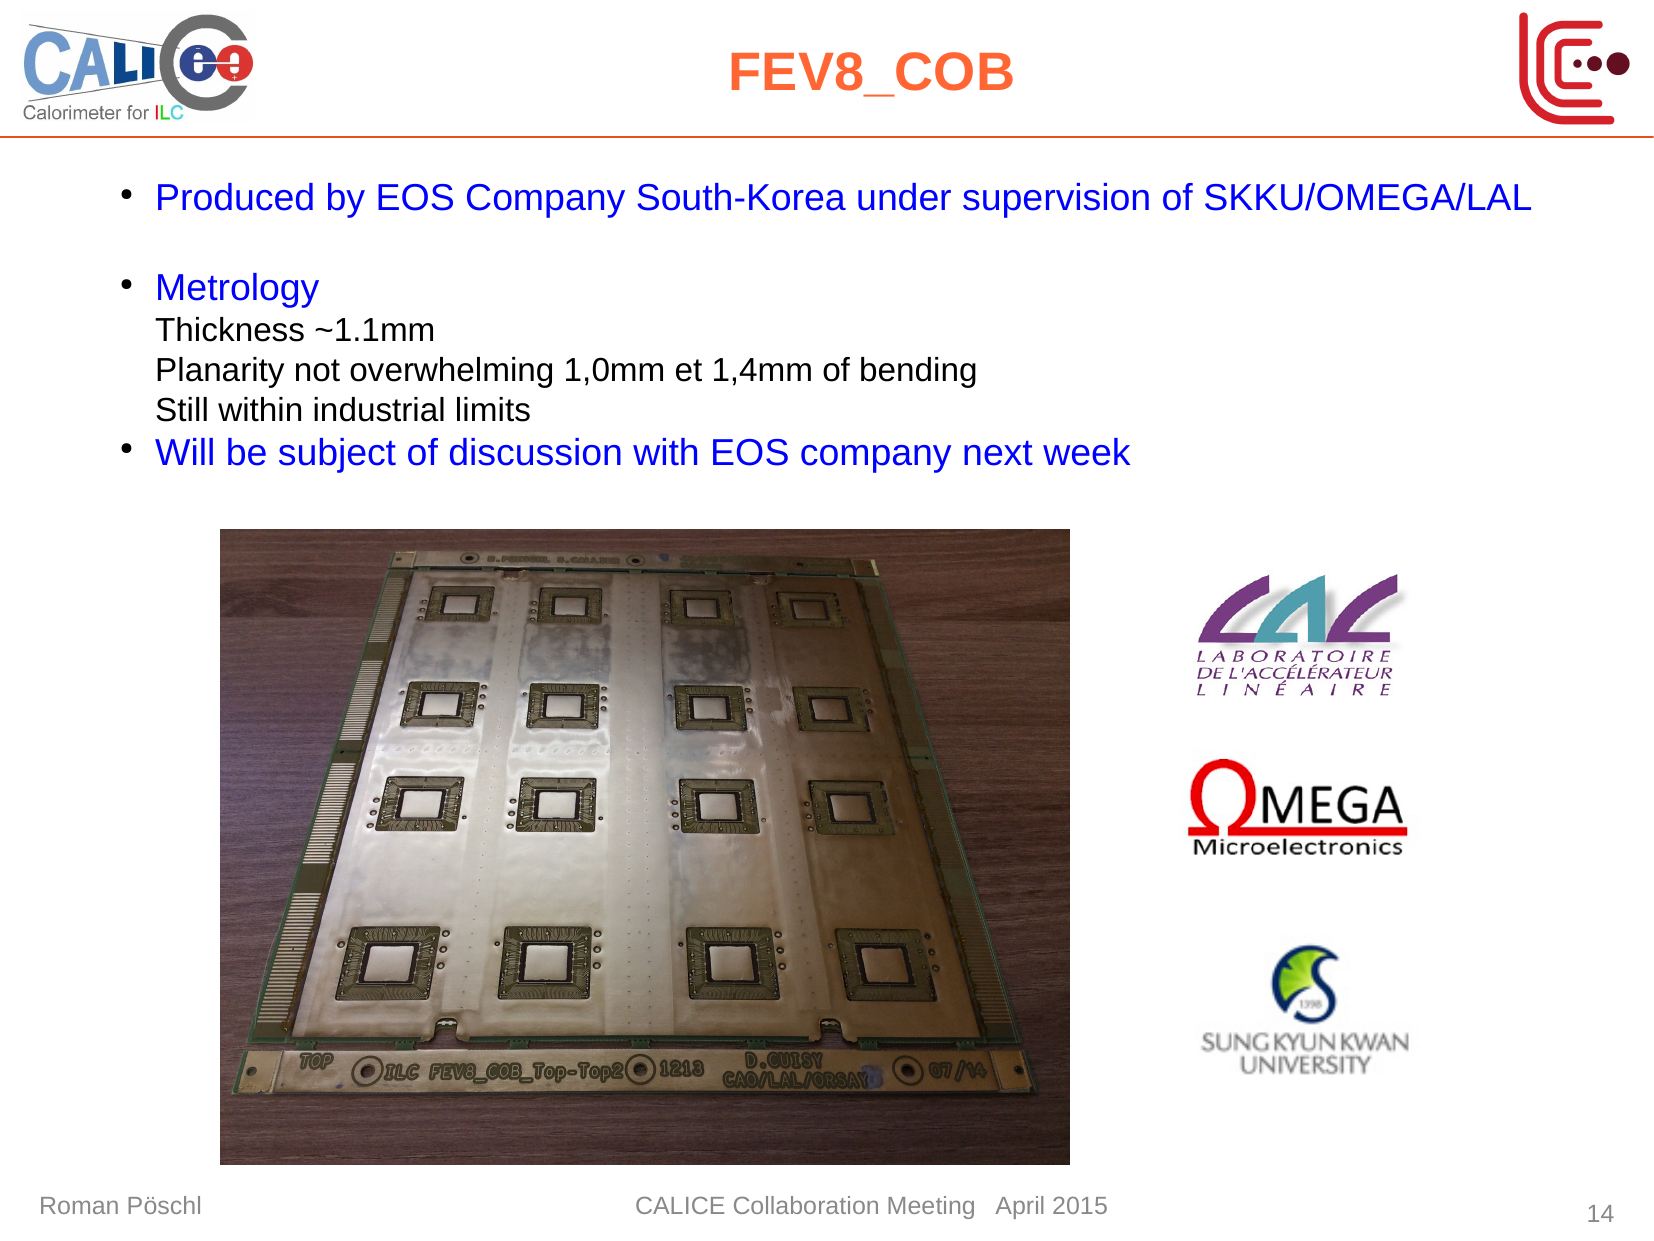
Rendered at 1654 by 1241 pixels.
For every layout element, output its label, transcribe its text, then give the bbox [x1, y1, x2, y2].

picture [1191, 569, 1412, 699]
picture [220, 529, 1070, 1165]
picture [1178, 918, 1437, 1105]
text_box Produced by EOS Company South-Korea under supervision of SKKU/OMEGA/LAL Metrology Thickness ~1.1mm Planarity not overwhelming 1,0mm et 1,4mm of bending Still within industrial limits Will be subject of discussion with EOS company next week [104, 165, 1515, 432]
picture [20, 10, 255, 122]
title FEV8_COB [128, 29, 1617, 113]
picture [1508, 2, 1641, 135]
picture [1179, 749, 1424, 870]
